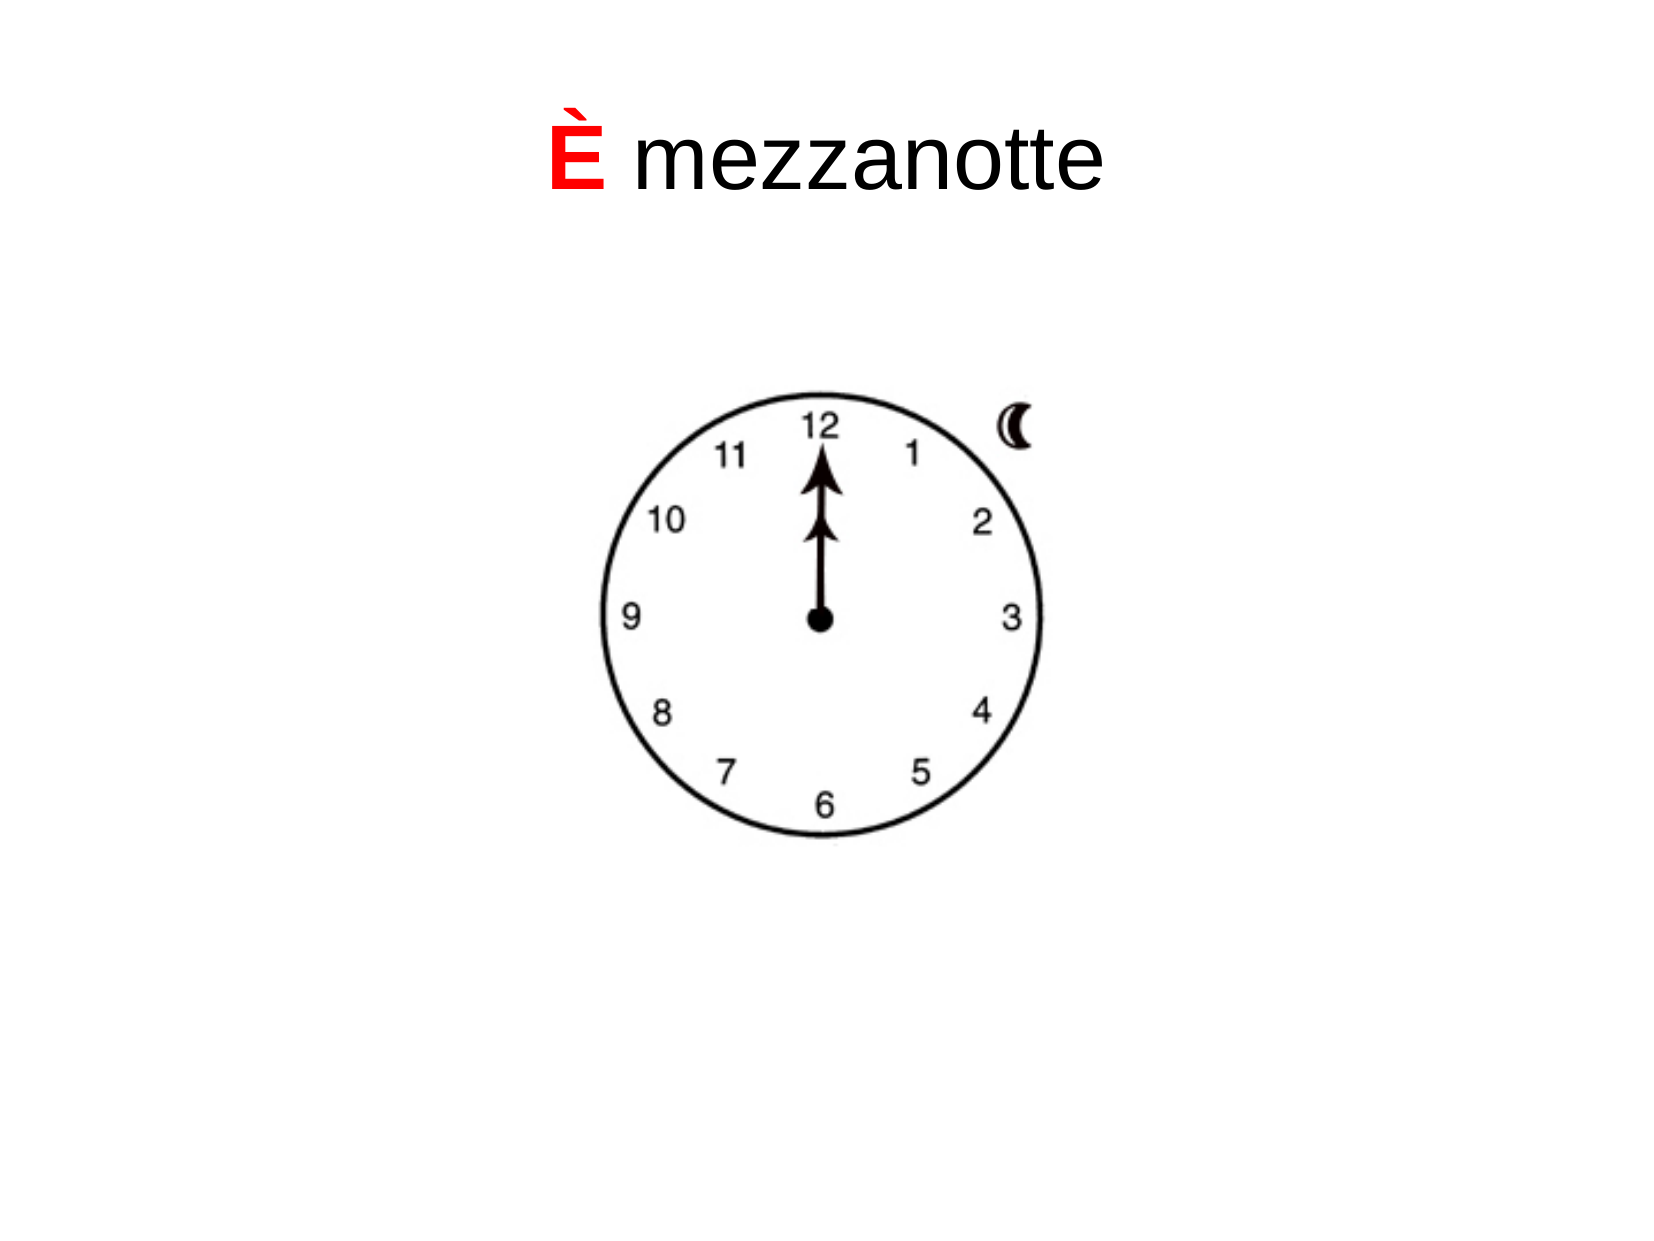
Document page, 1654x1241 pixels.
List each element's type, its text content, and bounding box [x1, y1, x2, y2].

picture [574, 368, 1080, 872]
title È mezzanotte [82, 49, 1571, 257]
